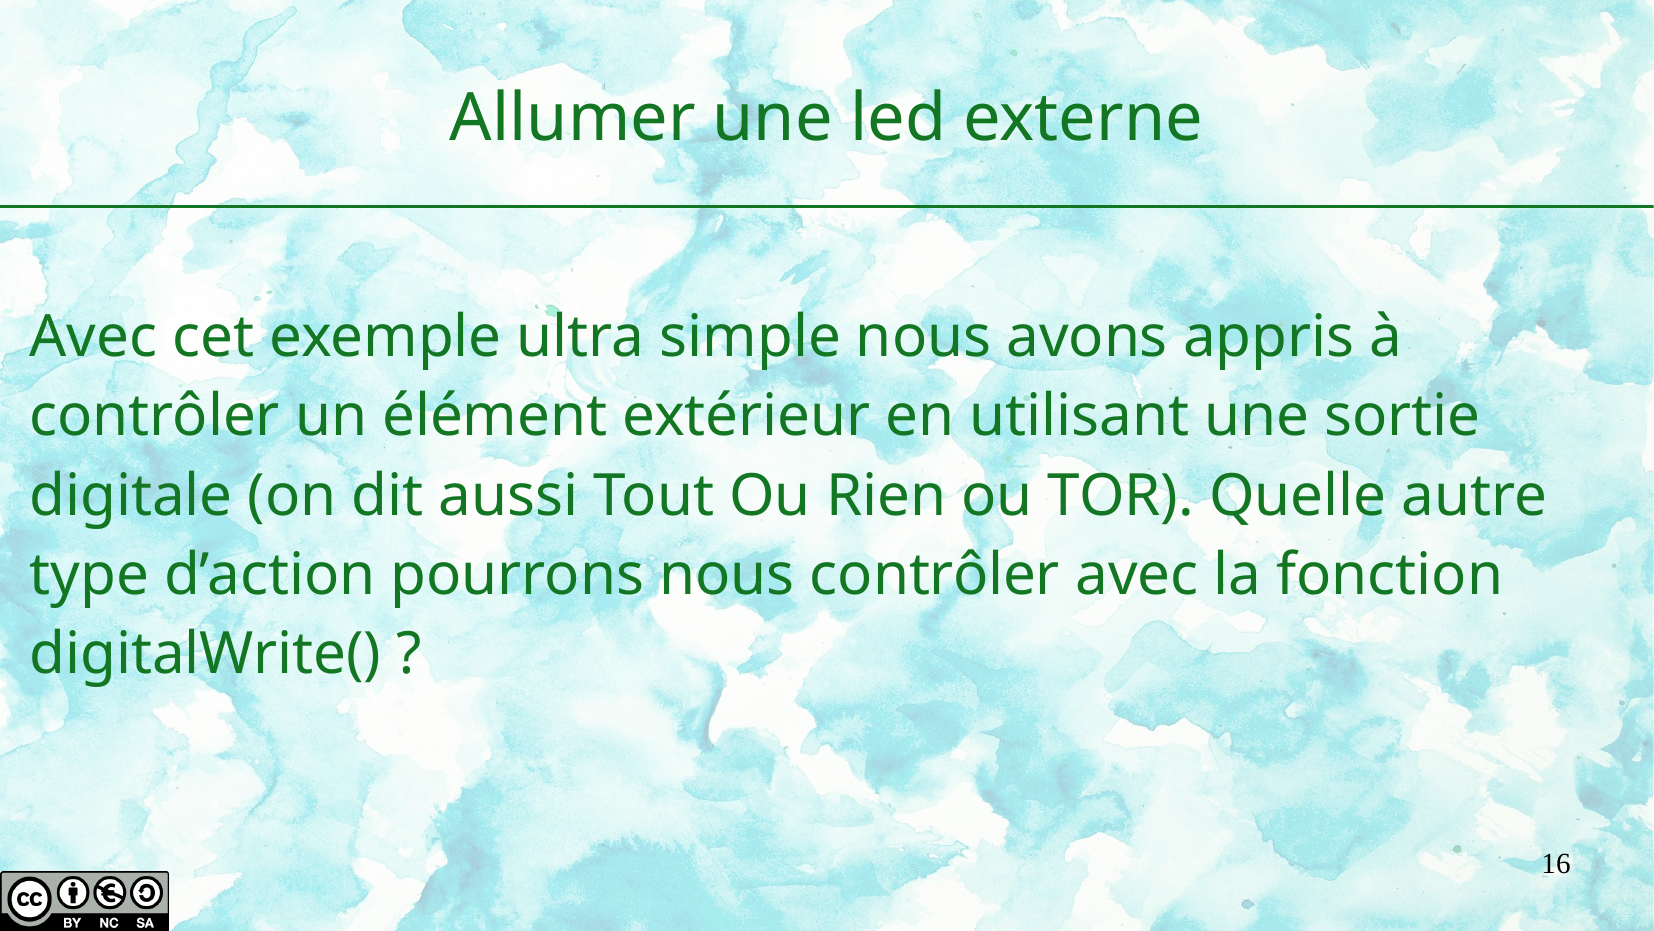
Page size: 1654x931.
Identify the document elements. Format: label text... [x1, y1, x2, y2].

title Allumer une led externe [82, 37, 1571, 193]
picture [0, 871, 169, 931]
list Avec cet exemple ultra simple nous avons appris à contrôler un élément extérieur en utilisant une sortie digitale (on dit aussi Tout Ou Rien ou TOR). Quelle autre type d’action pourrons nous contrôler avec la fonction digitalWrite() ? [29, 294, 1625, 727]
